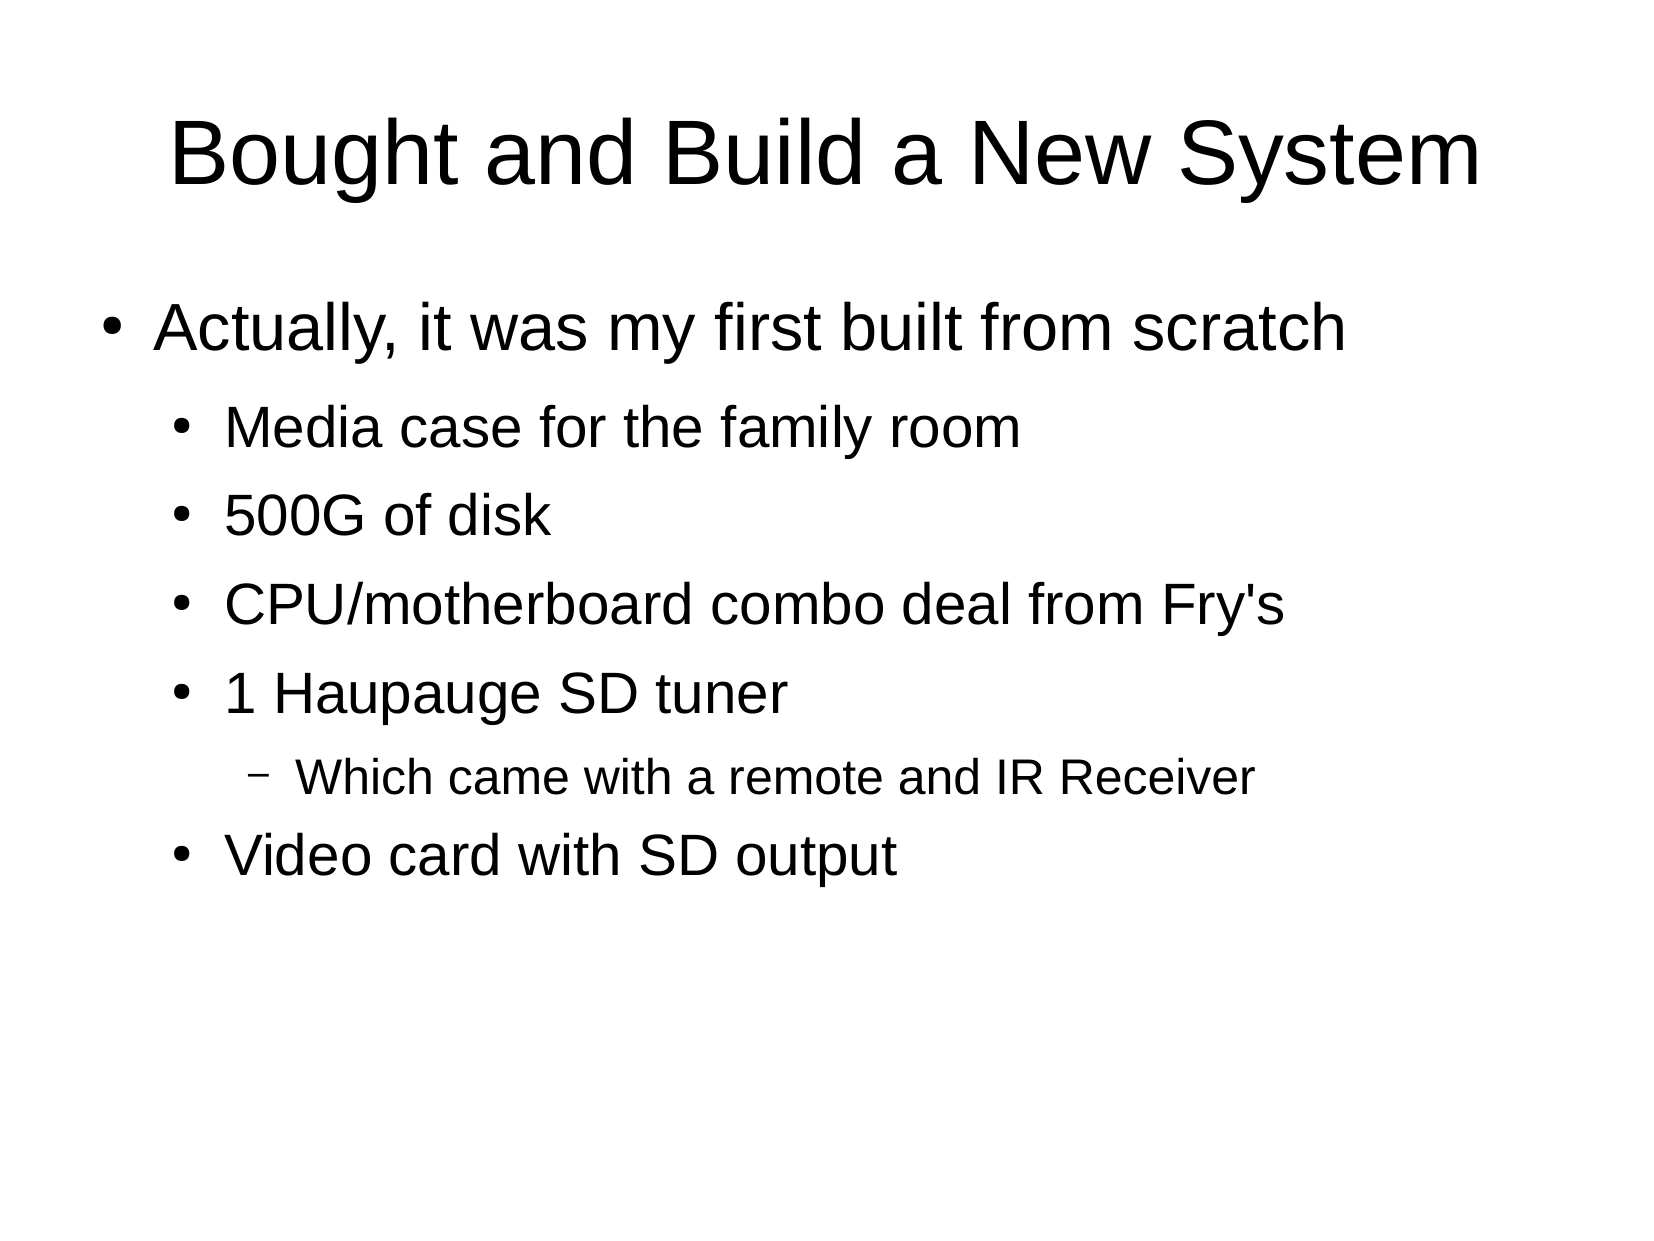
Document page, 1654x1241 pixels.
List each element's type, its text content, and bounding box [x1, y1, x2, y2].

list Actually, it was my first built from scratch Media case for the family room 500G of disk CPU/motherboard combo deal from Fry's 1 Haupauge SD tuner Which came with a remote and IR Receiver Video card with SD output [82, 290, 1571, 1109]
title Bought and Build a New System [82, 49, 1571, 257]
